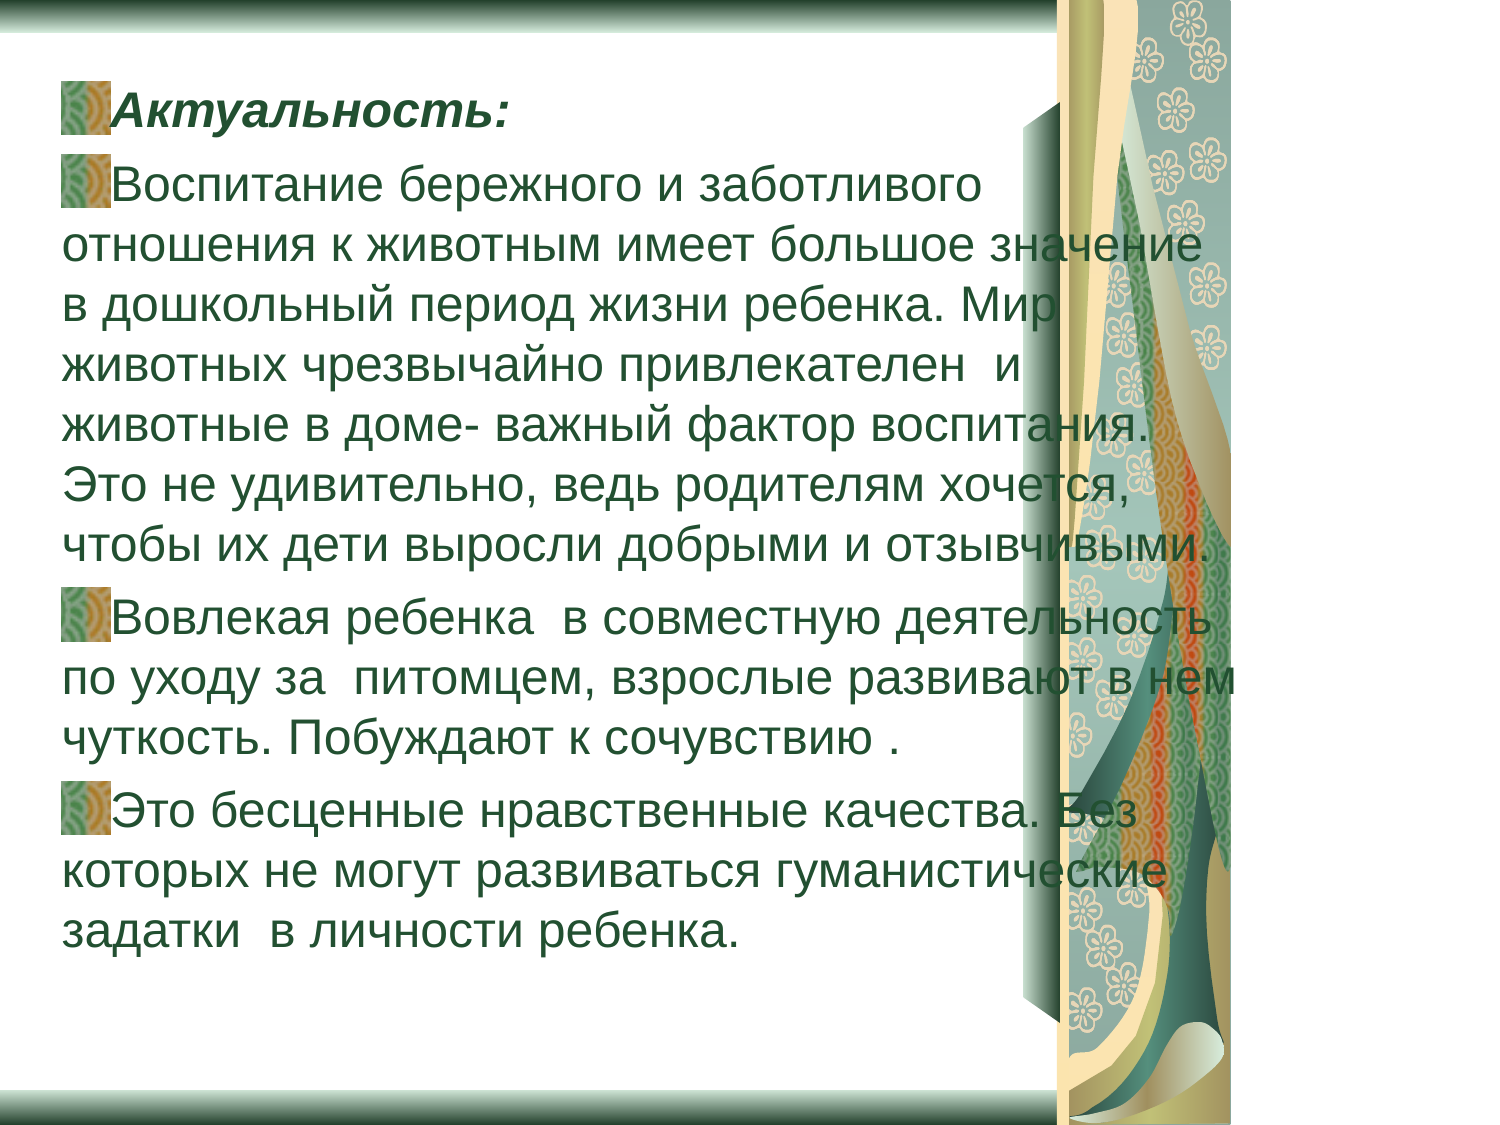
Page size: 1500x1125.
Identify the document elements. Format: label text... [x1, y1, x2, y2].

list Актуальность: Воспитание бережного и заботливого отношения к животным имеет большое значение в дошкольный период жизни ребенка. Мир животных чрезвычайно привлекателен и животные в доме- важный фактор воспитания. Это не удивительно, ведь родителям хочется, чтобы их дети выросли добрыми и отзывчивыми. Вовлекая ребенка в совместную деятельность по уходу за питомцем, взрослые развивают в нем чуткость. Побуждают к сочувствию . Это бесценные нравственные качества. Без которых не могут развиваться гуманистические задатки в личности ребенка. [46, 70, 1259, 1067]
